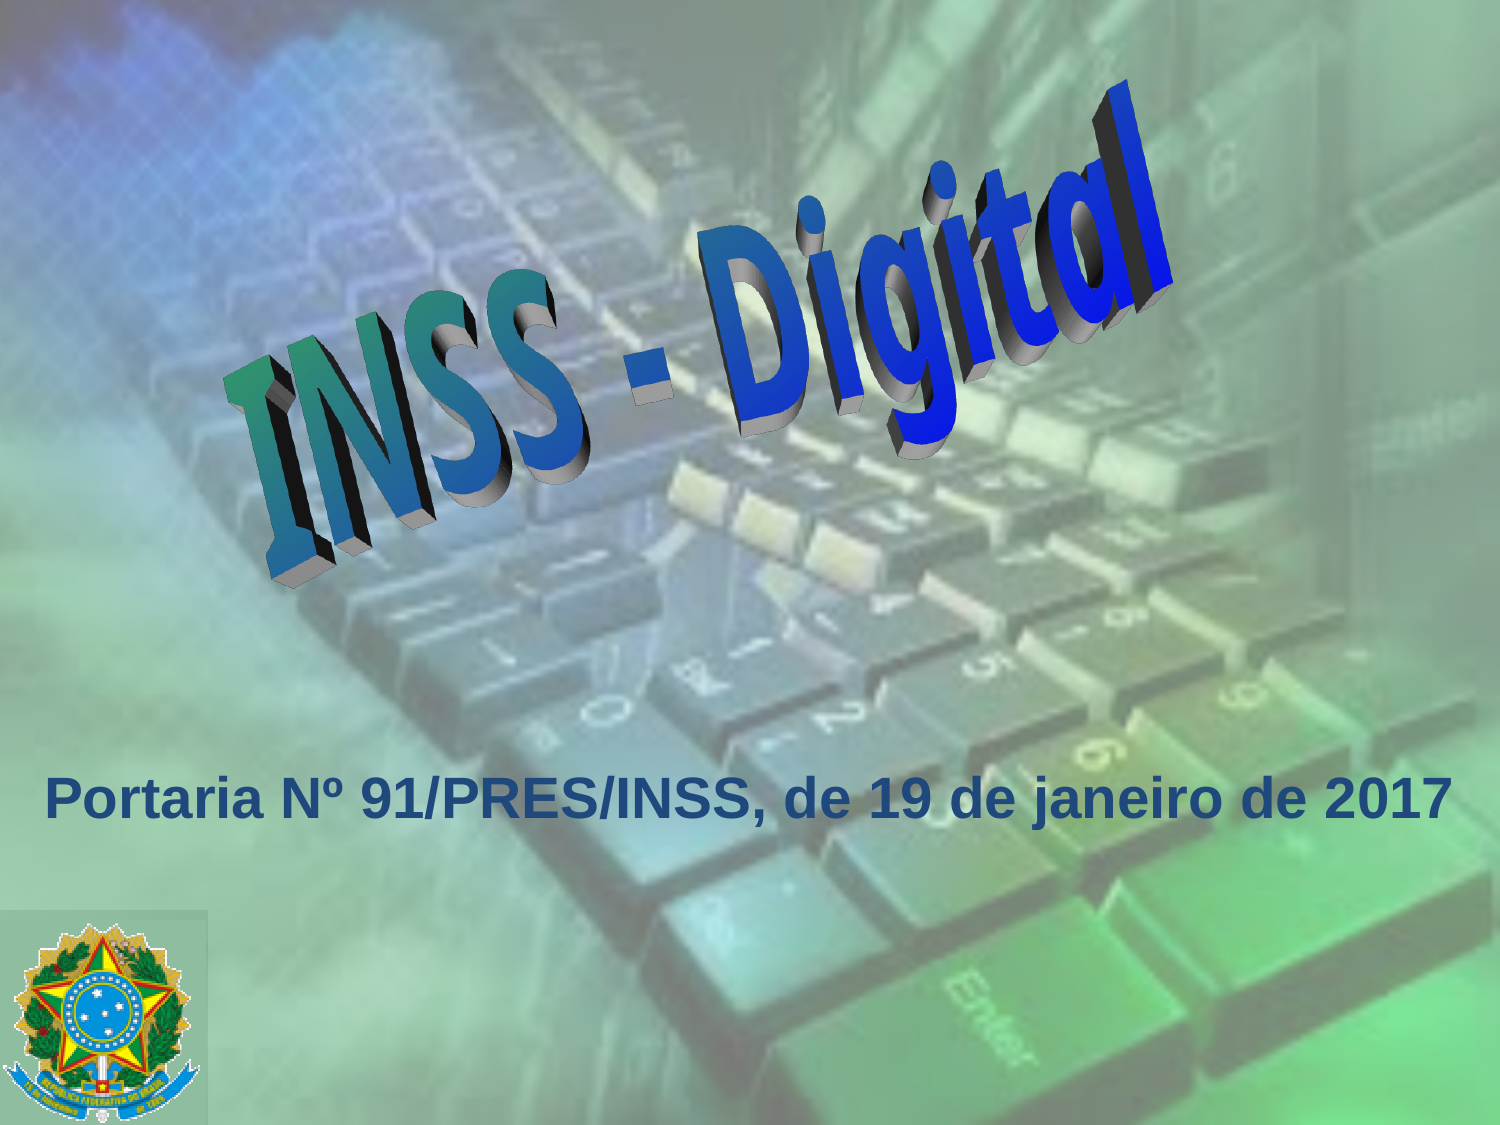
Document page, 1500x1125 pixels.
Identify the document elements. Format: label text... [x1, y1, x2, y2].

text_box Portaria Nº 91/PRES/INSS, de 19 de janeiro de 2017 [29, 752, 1471, 838]
picture [0, 0, 1500, 1125]
